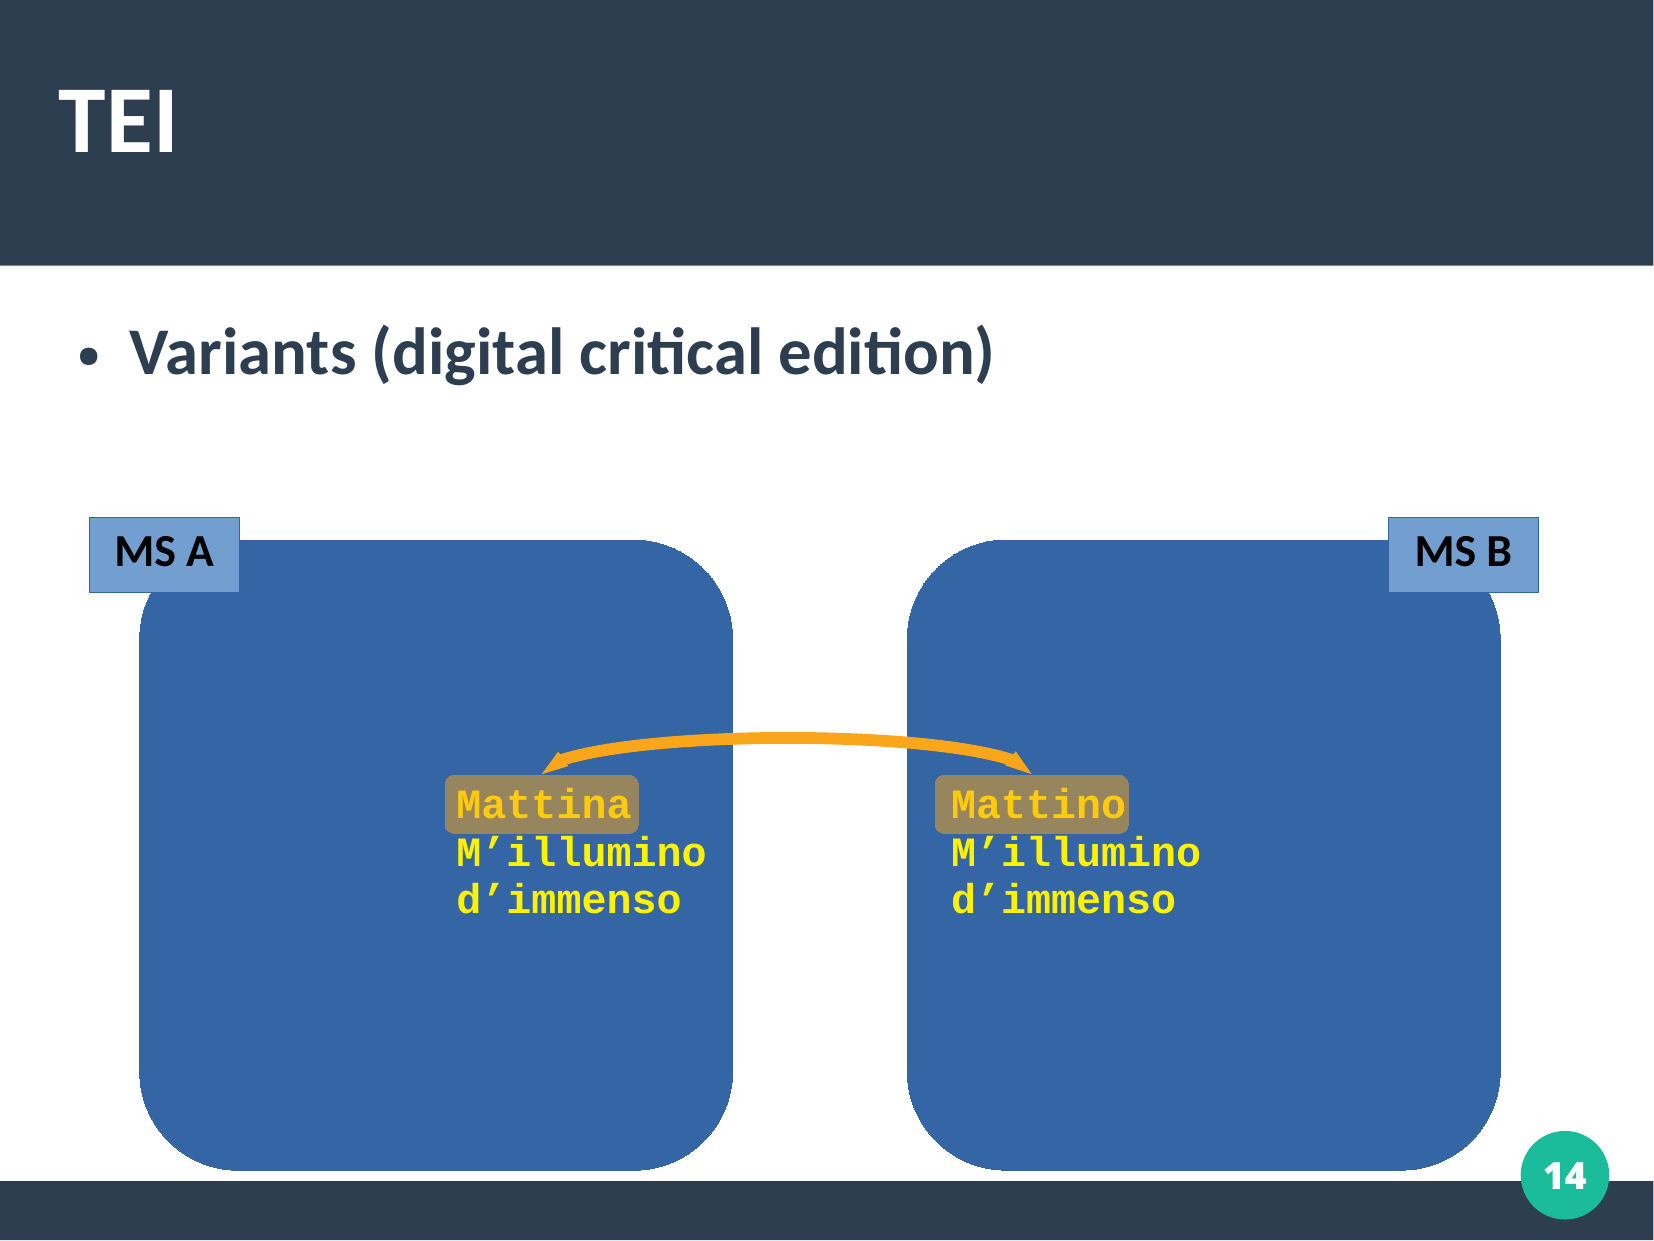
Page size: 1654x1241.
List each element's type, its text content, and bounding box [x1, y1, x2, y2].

list Variants (digital critical edition) [59, 324, 1577, 406]
text_box MS A [89, 517, 240, 593]
title TEI [59, 49, 1595, 207]
text_box [444, 774, 640, 835]
text_box Mattino M’illumino d’immenso [907, 540, 1501, 1171]
text_box Mattina M’illumino d’immenso [139, 540, 733, 1171]
text_box [934, 774, 1130, 835]
text_box MS B [1388, 517, 1539, 593]
